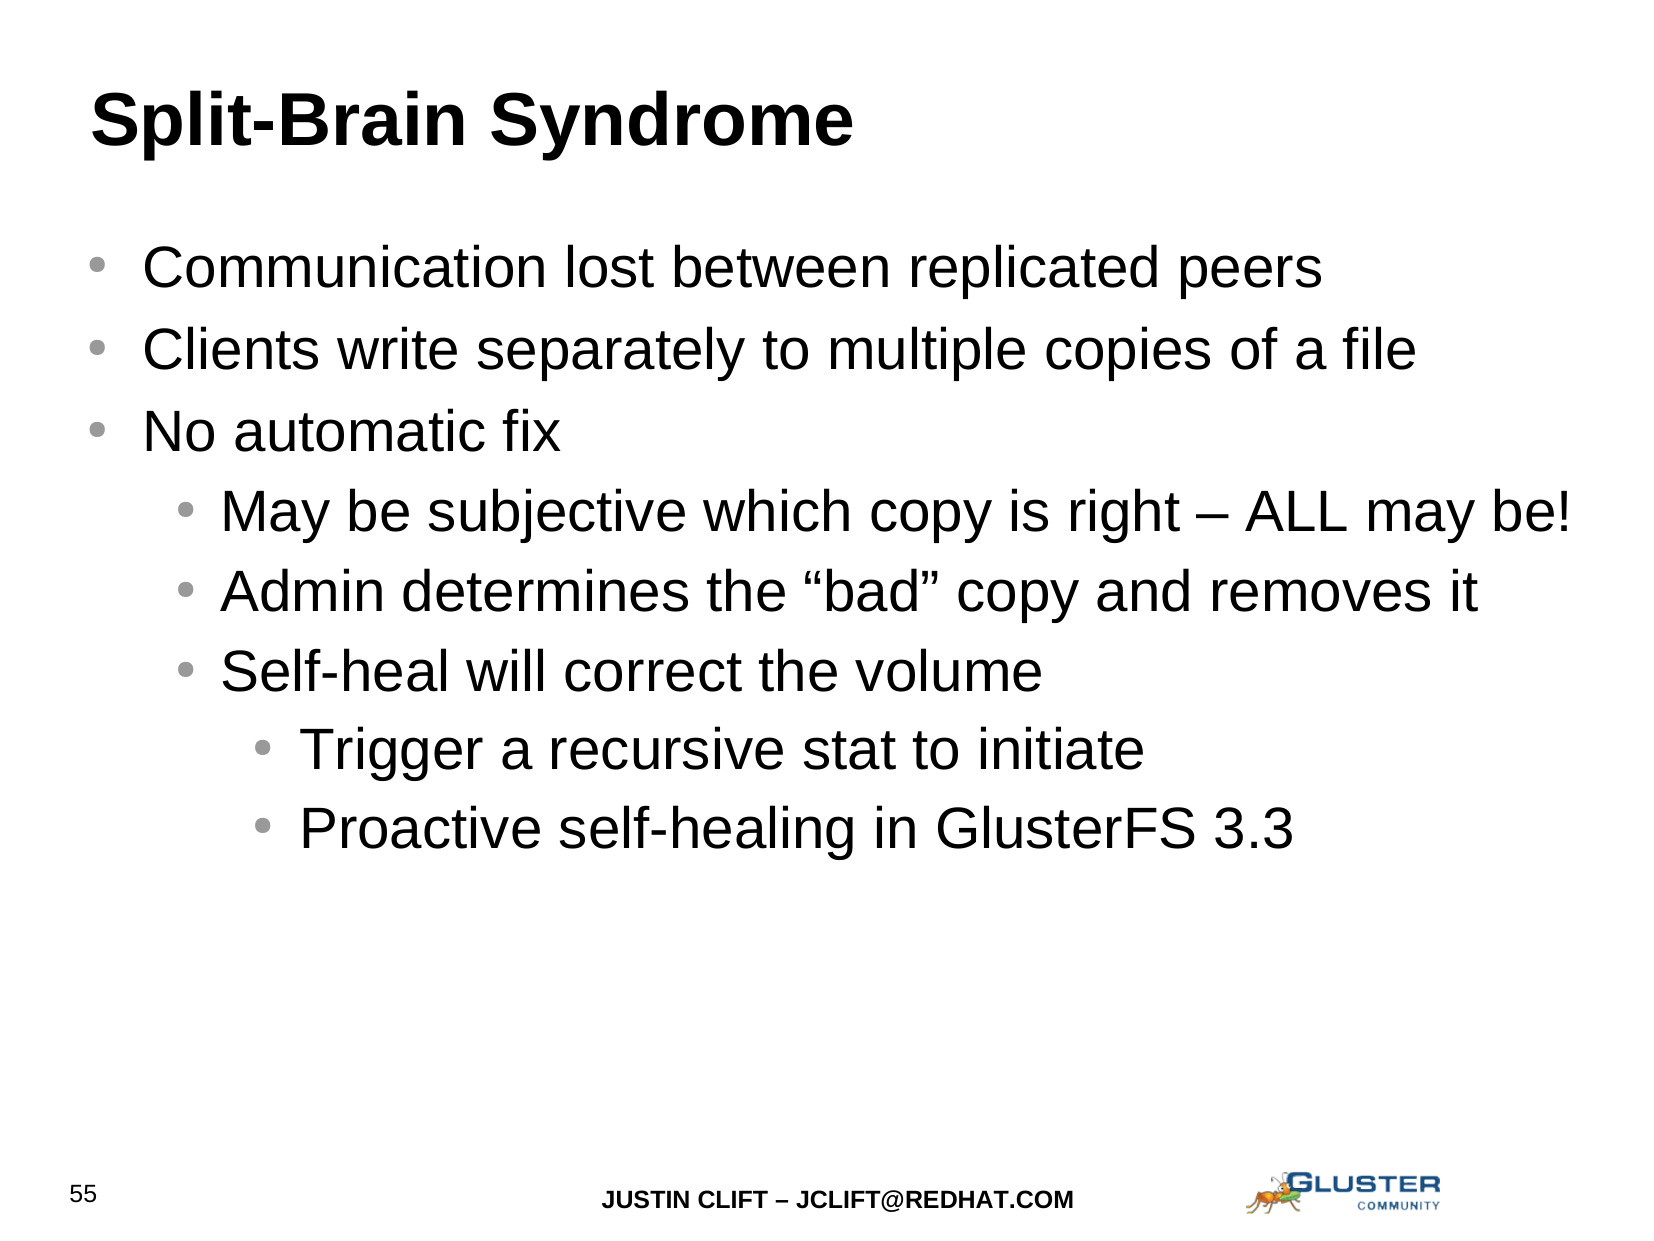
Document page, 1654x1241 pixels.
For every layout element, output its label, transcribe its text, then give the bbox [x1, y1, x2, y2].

picture [1246, 1170, 1440, 1215]
list Communication lost between replicated peers Clients write separately to multiple copies of a file No automatic fix May be subjective which copy is right – ALL may be! Admin determines the “bad” copy and removes it Self-heal will correct the volume Trigger a recursive stat to initiate Proactive self-healing in GlusterFS 3.3 [86, 232, 1576, 1126]
title Split-Brain Syndrome [90, 15, 1579, 223]
